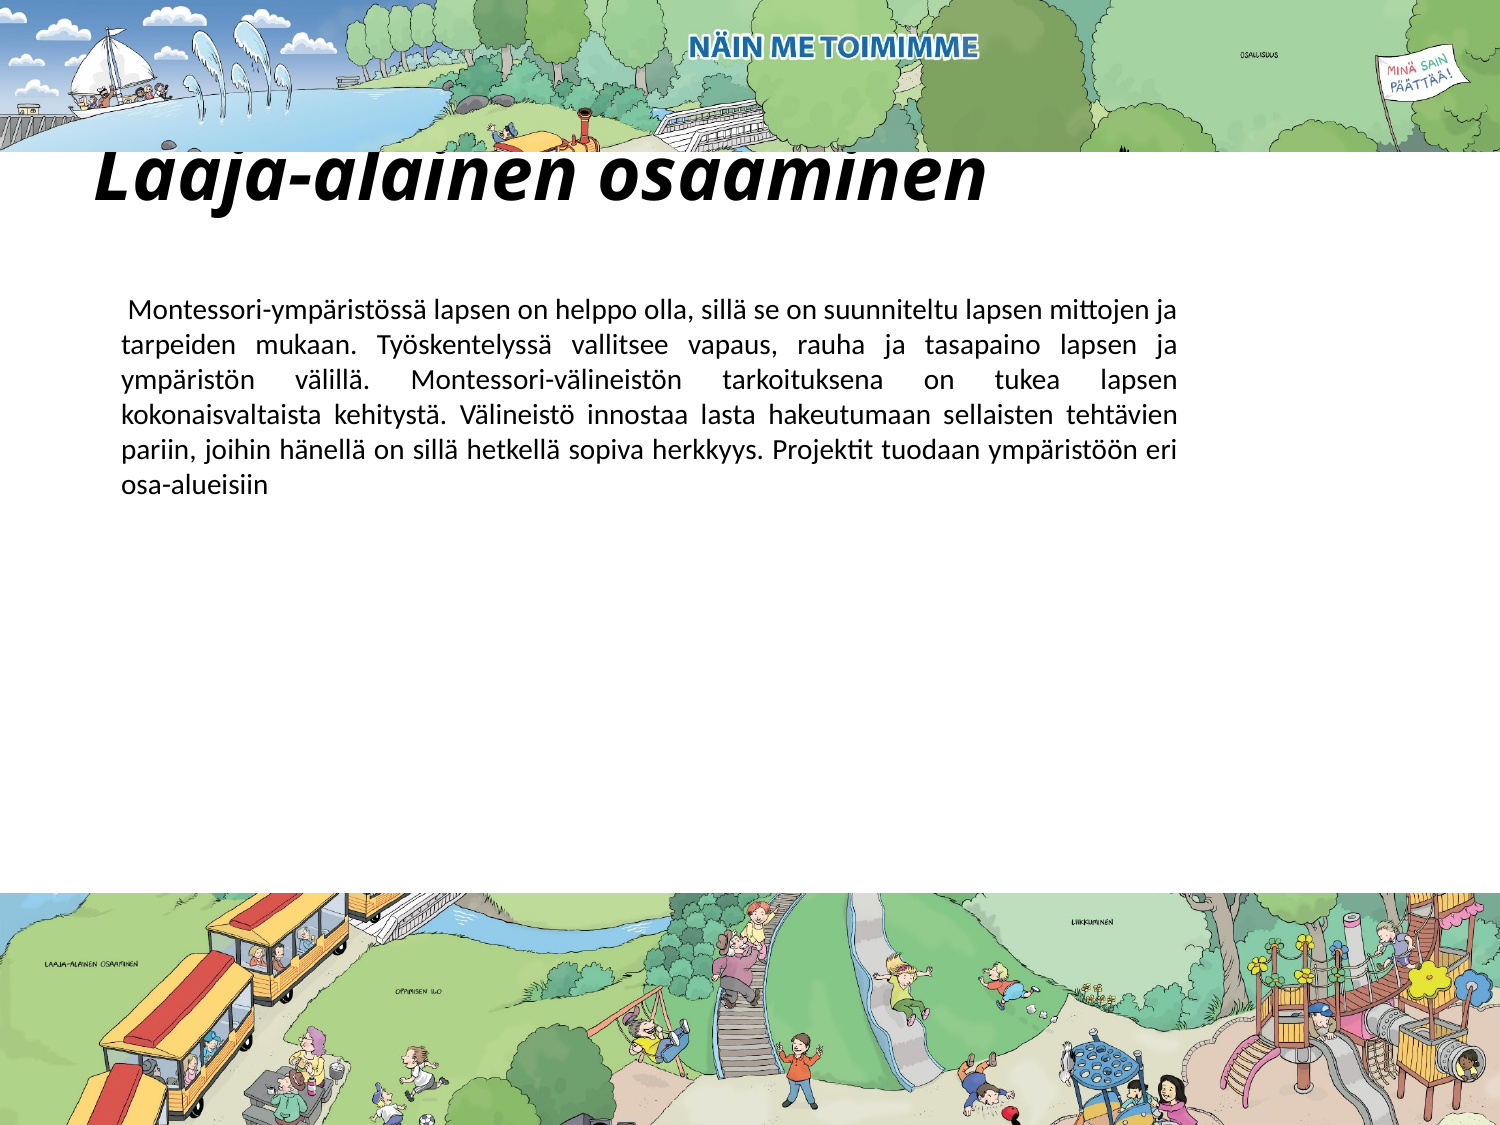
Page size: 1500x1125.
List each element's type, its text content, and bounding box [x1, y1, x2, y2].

text_box Laaja-alainen osaaminen [79, 152, 1430, 303]
text_box Montessori-ympäristössä lapsen on helppo olla, sillä se on suunniteltu lapsen mittojen ja tarpeiden mukaan. Työskentelyssä vallitsee vapaus, rauha ja tasapaino lapsen ja ympäristön välillä. Montessori-välineistön tarkoituksena on tukea lapsen kokonaisvaltaista kehitystä. Välineistö innostaa lasta hakeutumaan sellaisten tehtävien pariin, joihin hänellä on sillä hetkellä sopiva herkkyys. Projektit tuodaan ympäristöön eri osa-alueisiin [106, 283, 1193, 958]
picture [0, 893, 1500, 1125]
picture [0, 0, 1500, 152]
